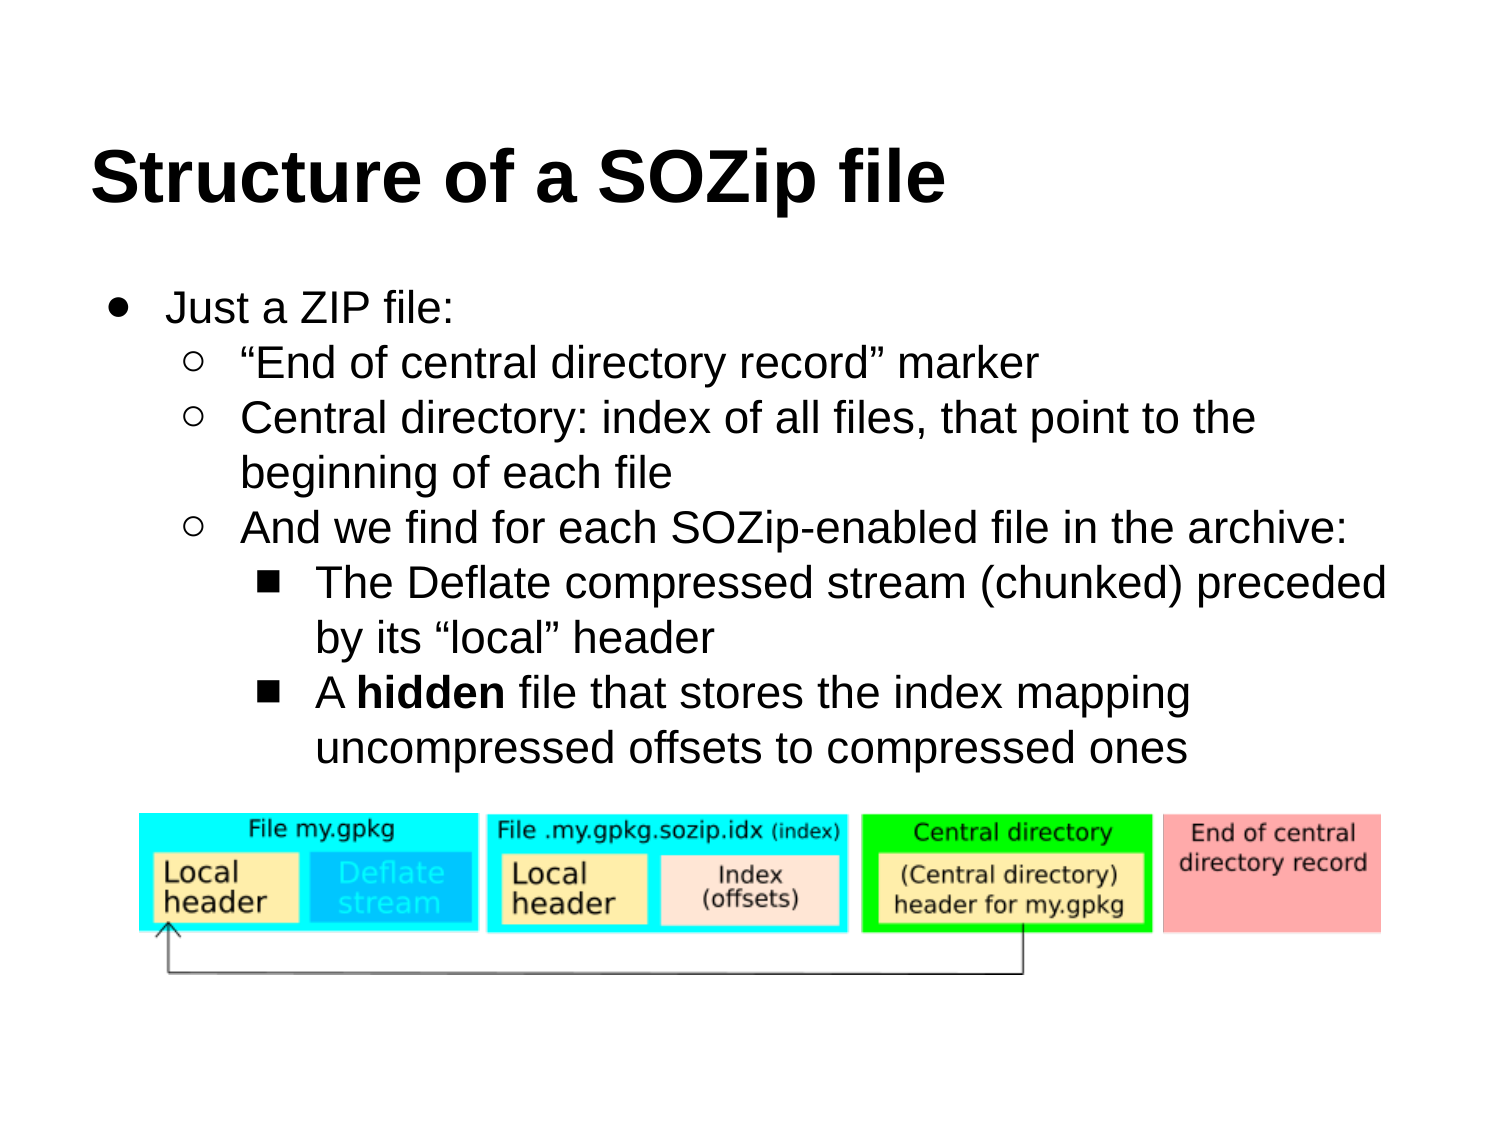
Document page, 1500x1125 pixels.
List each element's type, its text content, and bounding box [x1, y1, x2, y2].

title Structure of a SOZip file [75, 45, 1425, 233]
list Just a ZIP file: “End of central directory record” marker Central directory: index of all files, that point to the beginning of each file And we find for each SOZip-enabled file in the archive: The Deflate compressed stream (chunked) preceded by its “local” header A hidden file that stores the index mapping uncompressed offsets to compressed ones [75, 262, 1425, 1078]
